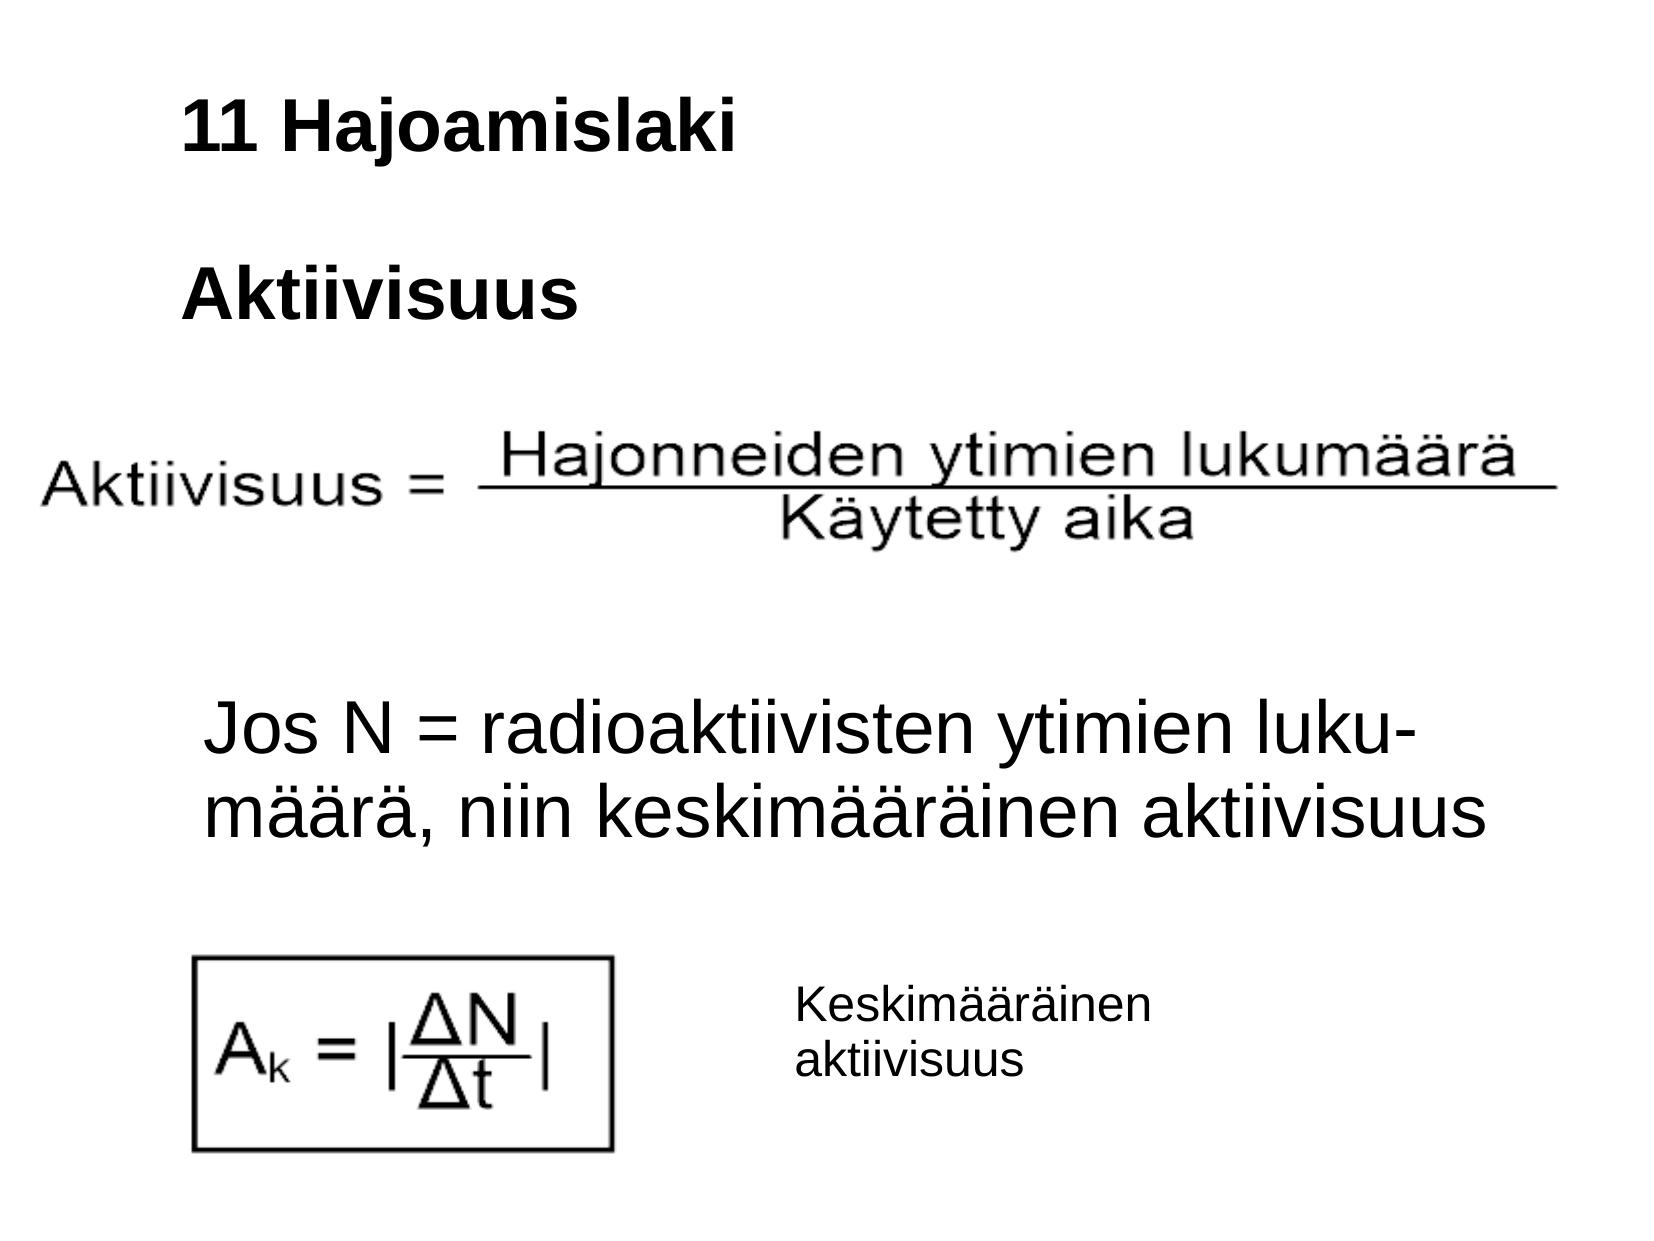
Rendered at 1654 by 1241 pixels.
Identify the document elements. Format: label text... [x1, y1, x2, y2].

picture [171, 927, 638, 1170]
text_box Jos N = radioaktiivisten ytimien luku-määrä, niin keskimääräinen aktiivisuus [188, 678, 1595, 863]
text_box 11 Hajoamislaki Aktiivisuus [165, 75, 1418, 343]
text_box Keskimääräinen aktiivisuus [779, 968, 1349, 1151]
picture [0, 376, 1633, 579]
